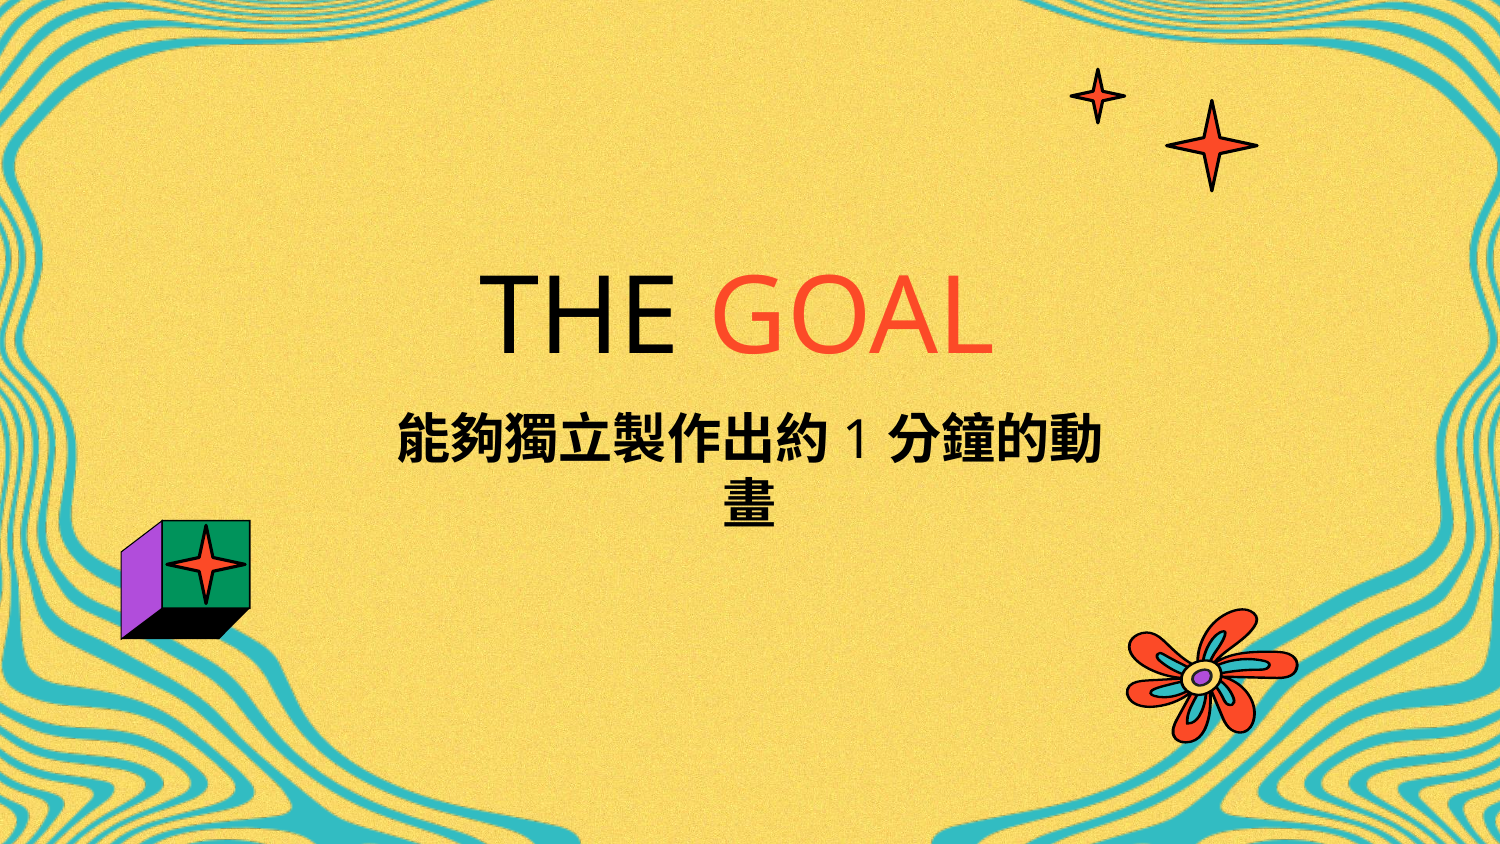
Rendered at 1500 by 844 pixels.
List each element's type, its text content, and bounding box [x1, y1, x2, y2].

text_box [1166, 100, 1258, 191]
text_box [120, 519, 251, 641]
text_box 能夠獨立製作出約1分鐘的動畫 [365, 388, 1135, 549]
picture [0, 0, 1500, 844]
text_box THE GOAL [355, 229, 1145, 390]
text_box [1070, 69, 1125, 123]
text_box [1125, 608, 1299, 744]
